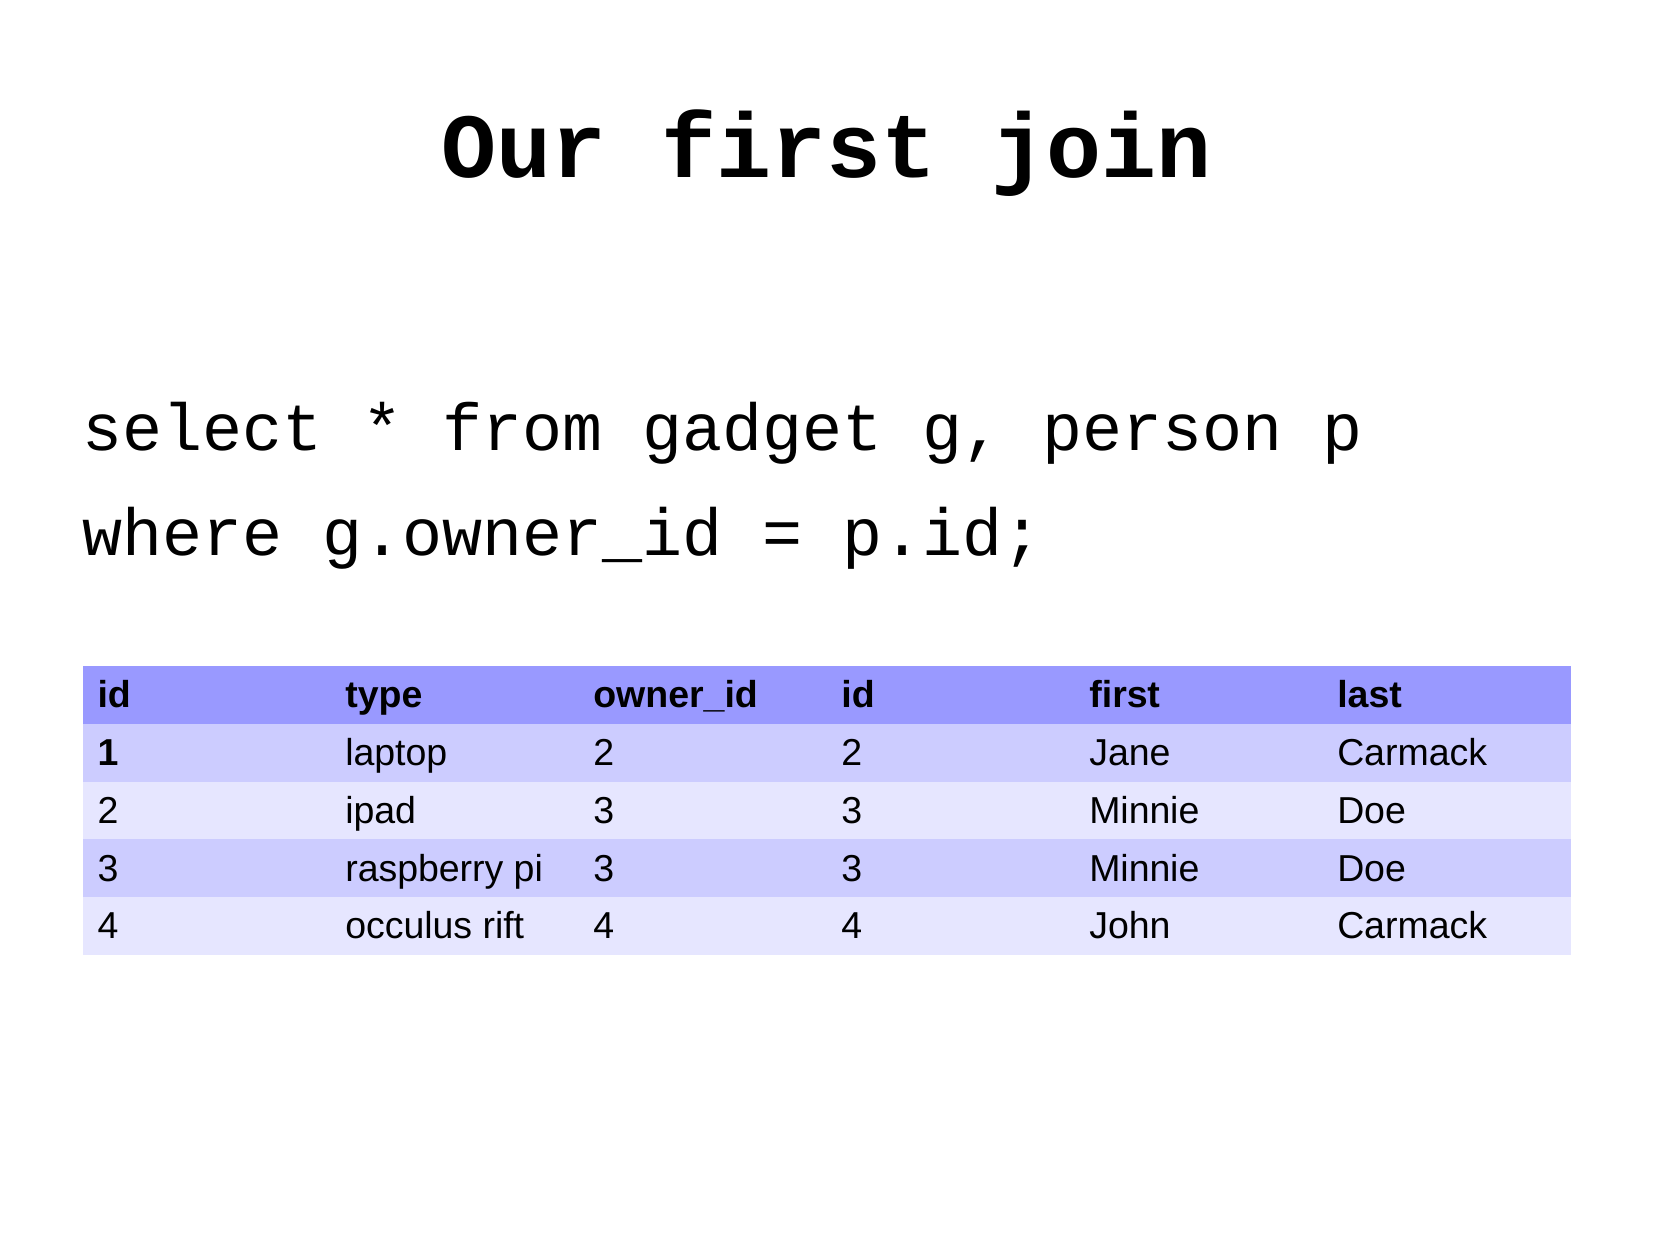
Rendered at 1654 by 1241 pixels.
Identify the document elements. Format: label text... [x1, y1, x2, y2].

table_cell ipad [331, 782, 579, 839]
table_cell 3 [579, 782, 827, 839]
table_cell Minnie [1075, 839, 1323, 897]
table_cell Doe [1323, 839, 1571, 897]
table_cell 3 [83, 839, 331, 897]
table_header owner_id [579, 666, 827, 724]
title Our first join [82, 49, 1571, 257]
table_cell 4 [579, 897, 827, 955]
table_cell 3 [827, 839, 1075, 897]
table_header type [331, 666, 579, 724]
table_cell Minnie [1075, 782, 1323, 839]
table_cell 2 [827, 724, 1075, 782]
table_cell John [1075, 897, 1323, 955]
table_cell 1 [83, 724, 331, 782]
list select * from gadget g, person p where g.owner_id = p.id; [82, 290, 1571, 634]
table_header id [83, 666, 331, 724]
table_header last [1323, 666, 1571, 724]
table_cell 3 [579, 839, 827, 897]
table_cell 2 [83, 782, 331, 839]
table_cell 4 [83, 897, 331, 955]
table_header id [827, 666, 1075, 724]
table_cell Carmack [1323, 724, 1571, 782]
table_cell laptop [331, 724, 579, 782]
table_cell raspberry pi [331, 839, 579, 897]
table_cell Carmack [1323, 897, 1571, 955]
table_cell 3 [827, 782, 1075, 839]
table_cell Jane [1075, 724, 1323, 782]
table_cell occulus rift [331, 897, 579, 955]
table_header first [1075, 666, 1323, 724]
table_cell 4 [827, 897, 1075, 955]
table_cell 2 [579, 724, 827, 782]
table_cell Doe [1323, 782, 1571, 839]
